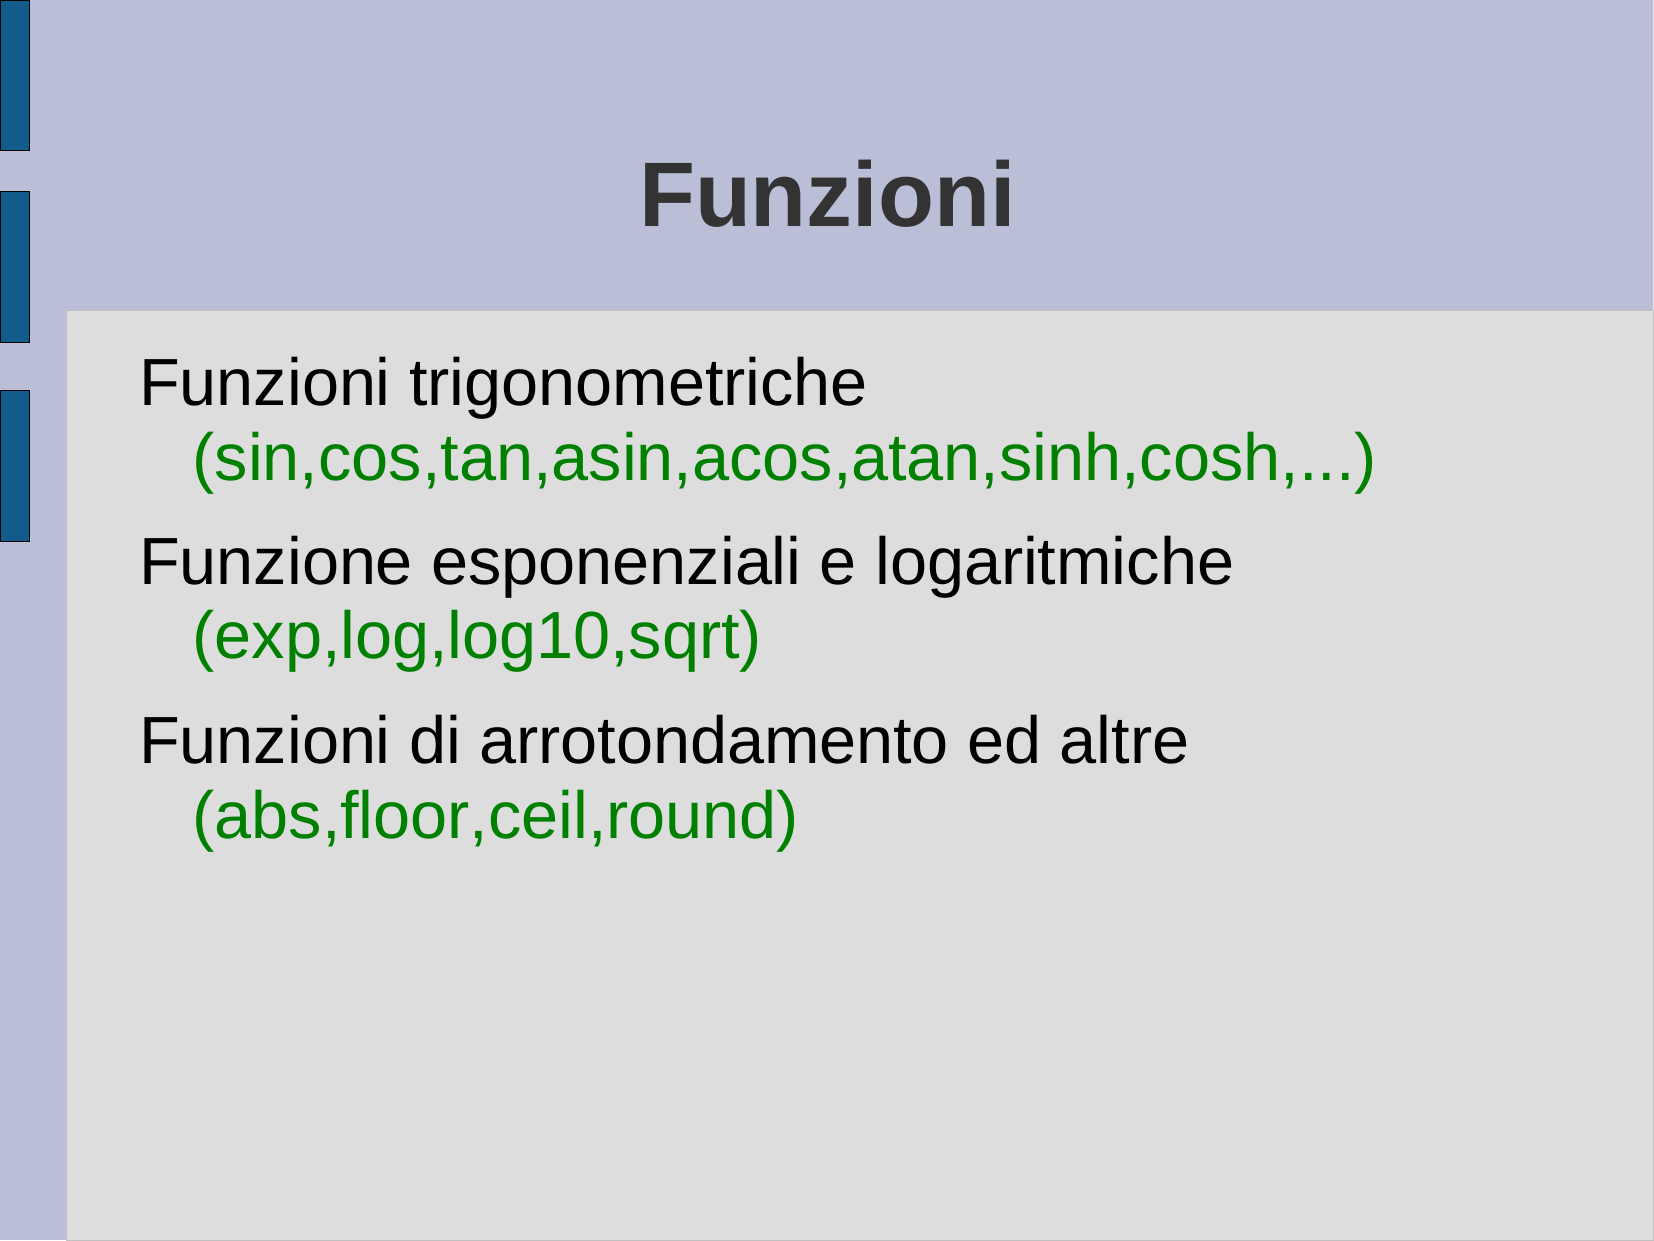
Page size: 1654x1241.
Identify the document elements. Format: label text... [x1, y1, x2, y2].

list Funzioni trigonometriche (sin,cos,tan,asin,acos,atan,sinh,cosh,...) Funzione esponenziali e logaritmiche (exp,log,log10,sqrt) Funzioni di arrotondamento ed altre (abs,floor,ceil,round) [121, 344, 1534, 1112]
title Funzioni [121, 91, 1534, 299]
